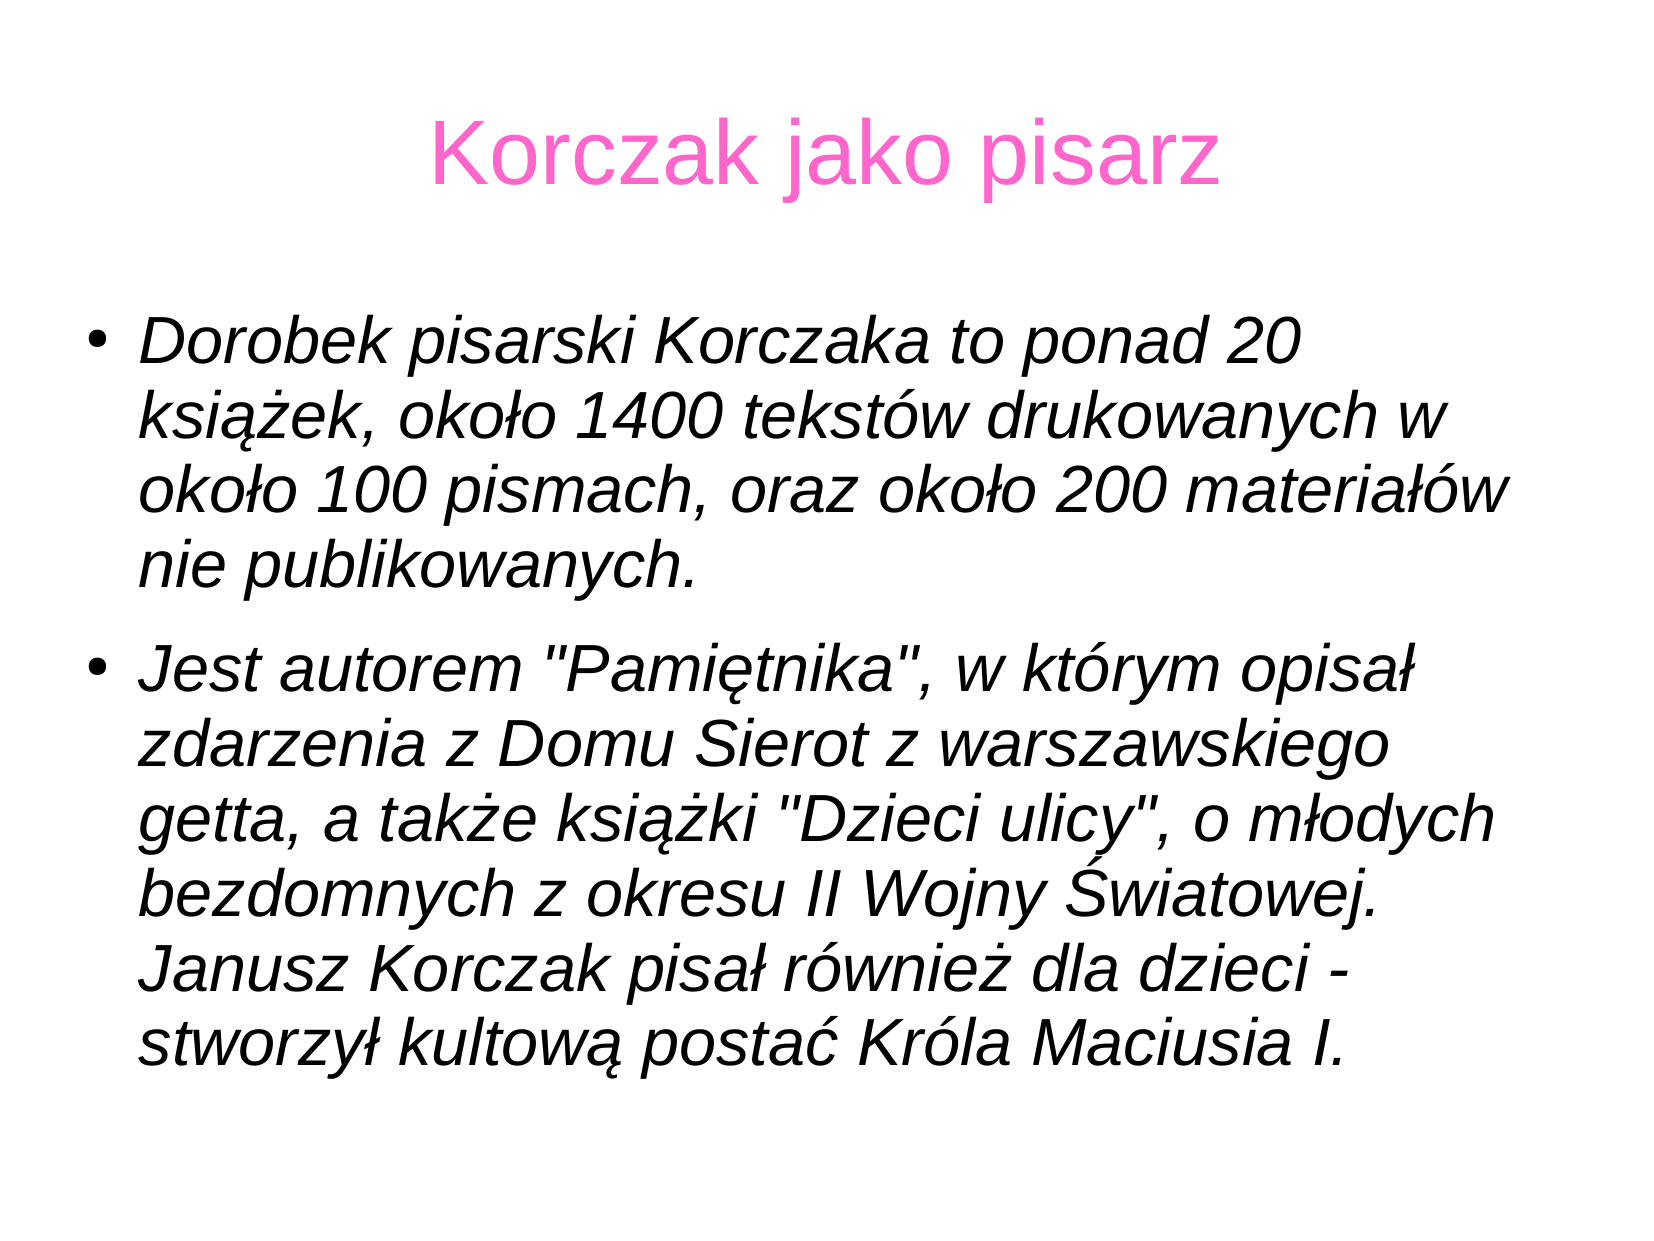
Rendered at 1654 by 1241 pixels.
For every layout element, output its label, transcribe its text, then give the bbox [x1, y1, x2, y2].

title Korczak jako pisarz [82, 49, 1571, 257]
list Dorobek pisarski Korczaka to ponad 20 książek, około 1400 tekstów drukowanych w około 100 pismach, oraz około 200 materiałów nie publikowanych. Jest autorem "Pamiętnika", w którym opisał zdarzenia z Domu Sierot z warszawskiego getta, a także książki "Dzieci ulicy", o młodych bezdomnych z okresu II Wojny Światowej. Janusz Korczak pisał również dla dzieci - stworzył kultową postać Króla Maciusia I. [67, 302, 1557, 1179]
